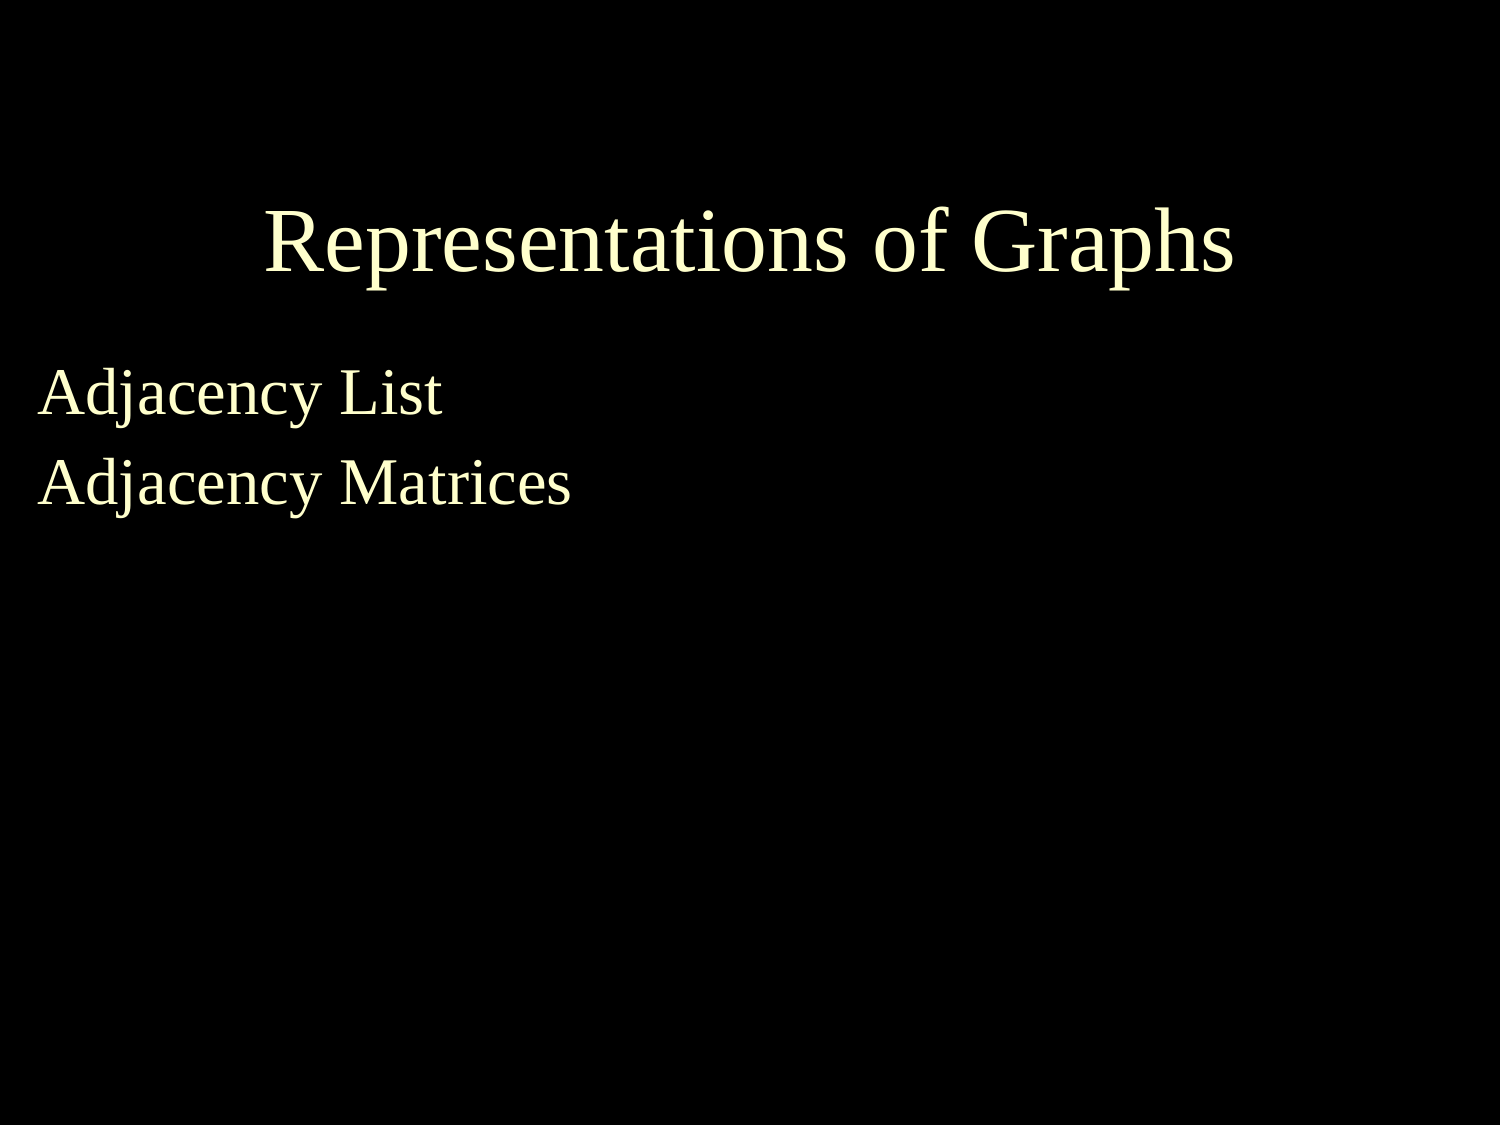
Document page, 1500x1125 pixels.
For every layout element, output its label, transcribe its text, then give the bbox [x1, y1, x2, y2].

title Representations of Graphs [22, 145, 1480, 336]
list Adjacency List Adjacency Matrices [22, 347, 1482, 1026]
